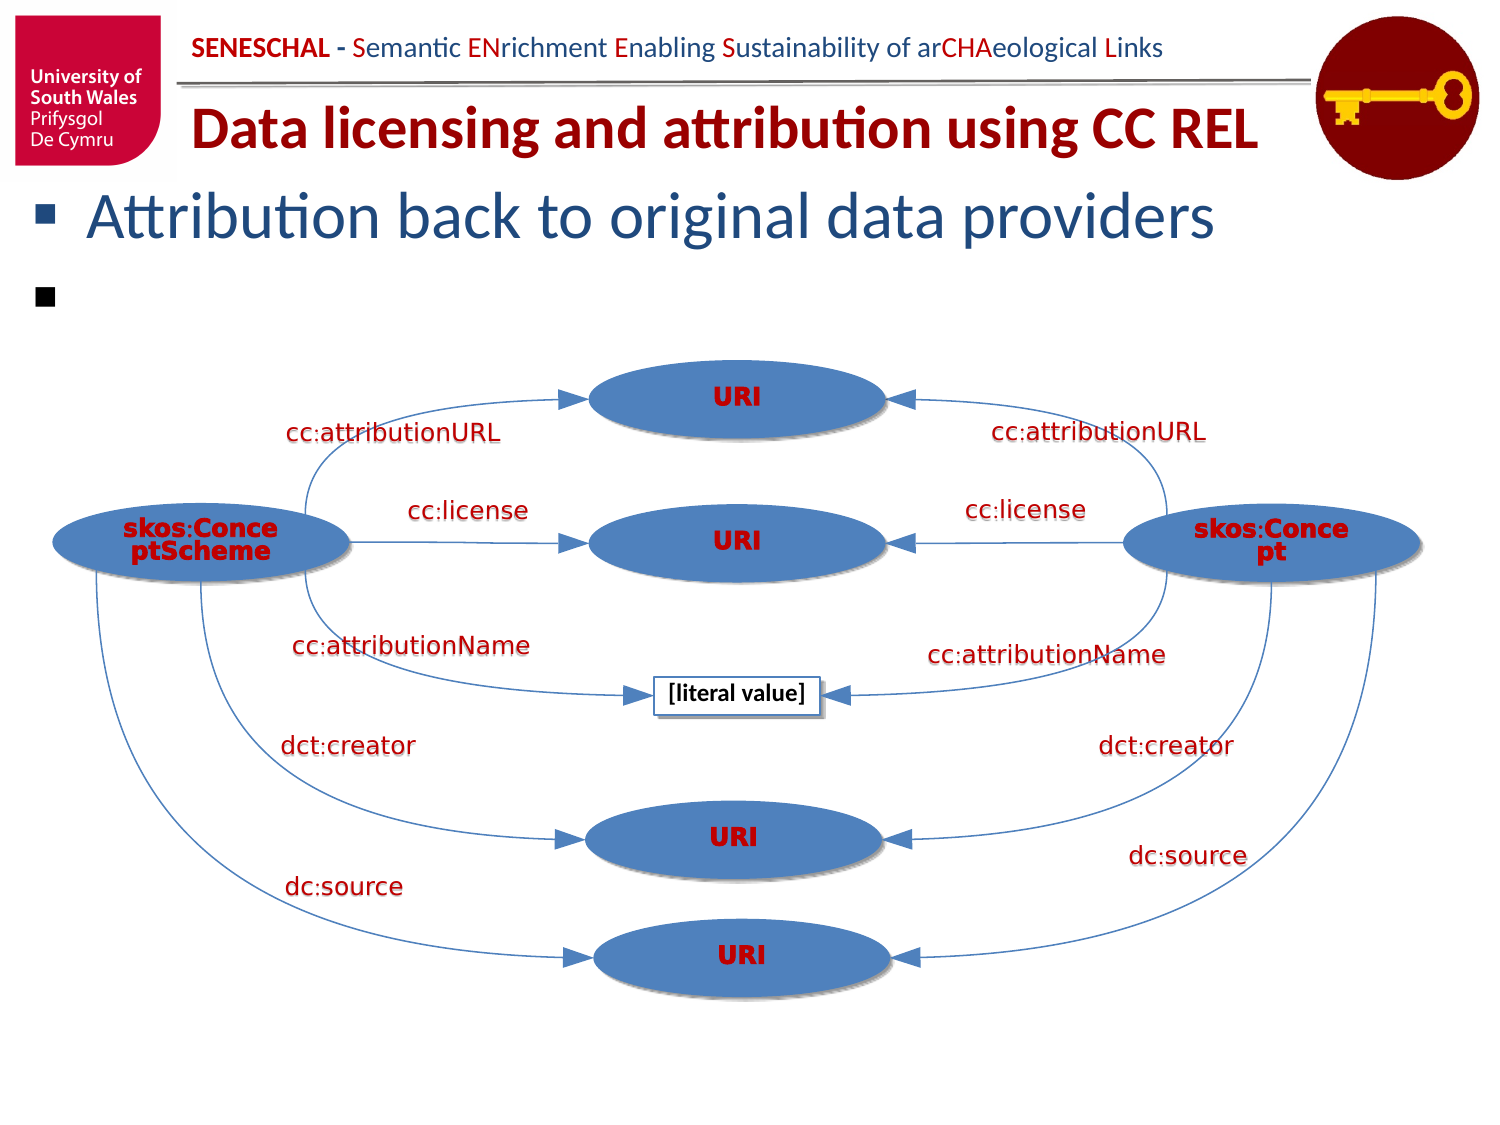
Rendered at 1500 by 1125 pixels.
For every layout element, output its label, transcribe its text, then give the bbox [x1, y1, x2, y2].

text_box SENESCHAL - Semantic ENrichment Enabling Sustainability of arCHAeological Links [176, 20, 1311, 80]
text_box cc:license [943, 490, 1109, 535]
text_box [literal value] [654, 676, 820, 715]
text_box cc:license [386, 491, 551, 536]
text_box URI [589, 376, 885, 438]
text_box dc:source [1107, 836, 1270, 881]
text_box cc:attributionName [905, 635, 1134, 680]
text_box cc:attributionName [1035, 635, 1189, 680]
text_box URI [589, 504, 885, 582]
picture [1311, 12, 1484, 181]
text_box dct:creator [259, 726, 438, 772]
text_box cc:attributionName [270, 626, 553, 671]
list Attribution back to original data providers [15, 181, 1484, 376]
text_box cc:attributionURL [969, 412, 1228, 457]
text_box cc:attributionURL [264, 413, 523, 458]
text_box URI [594, 919, 890, 997]
text_box skos:ConceptScheme [53, 503, 349, 581]
text_box skos:Concept [1123, 504, 1420, 582]
text_box URI [585, 801, 882, 879]
text_box dct:creator [1077, 726, 1256, 772]
picture [0, 0, 177, 182]
text_box dc:source [263, 867, 426, 912]
title Data licensing and attribution using CC REL [176, 88, 1312, 179]
